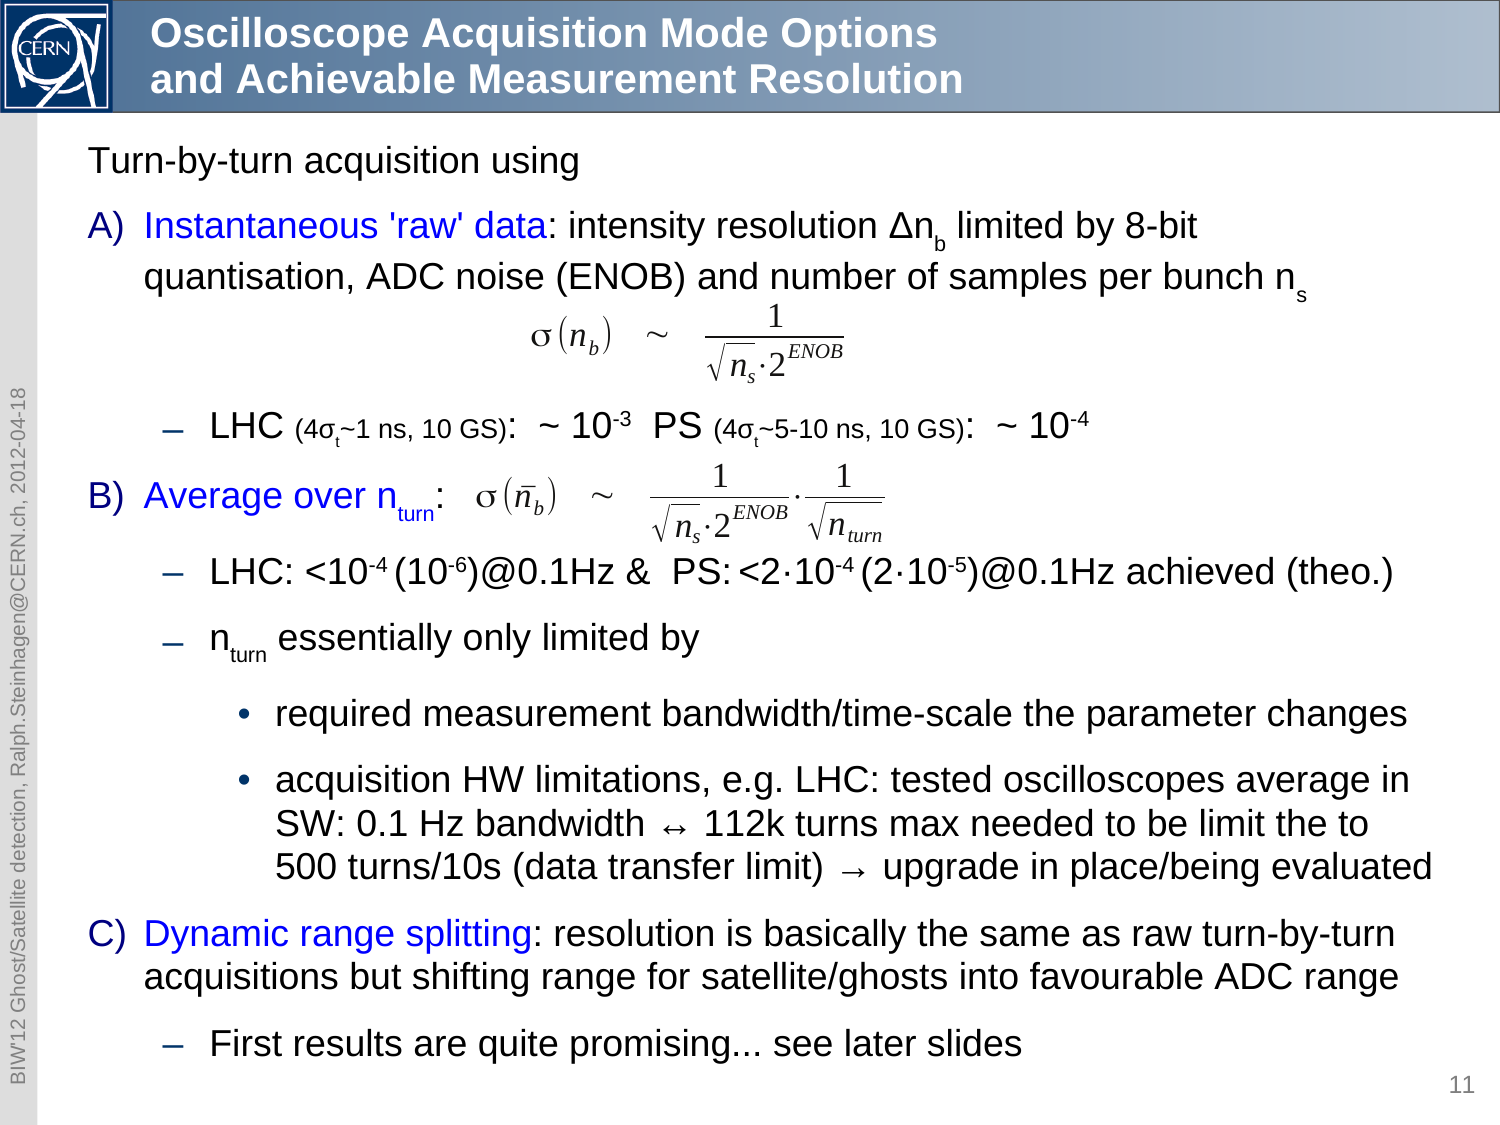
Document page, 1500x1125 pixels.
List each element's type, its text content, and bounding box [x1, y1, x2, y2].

list Turn-by-turn acquisition using Instantaneous 'raw' data: intensity resolution Δnb limited by 8-bit quantisation, ADC noise (ENOB) and number of samples per bunch ns LHC (4σt~1 ns, 10 GS): ~ 10-3 PS (4σt~5-10 ns, 10 GS): ~ 10-4 Average over nturn: LHC: <10-4 (10-6)@0.1Hz & PS: <2·10-4 (2·10-5)@0.1Hz achieved (theo.) nturn essentially only limited by required measurement bandwidth/time-scale the parameter changes acquisition HW limitations, e.g. LHC: tested oscilloscopes average in SW: 0.1 Hz bandwidth ↔ 112k turns max needed to be limit the to 500 turns/10s (data transfer limit) → upgrade in place/being evaluated Dynamic range splitting: resolution is basically the same as raw turn-by-turn acquisitions but shifting range for satellite/ghosts into favourable ADC range First results are quite promising... see later slides [87, 137, 1438, 1065]
title Oscilloscope Acquisition Mode Options and Achievable Measurement Resolution [150, 0, 1201, 113]
chart [466, 456, 895, 550]
picture [0, 0, 113, 113]
chart [521, 295, 855, 389]
